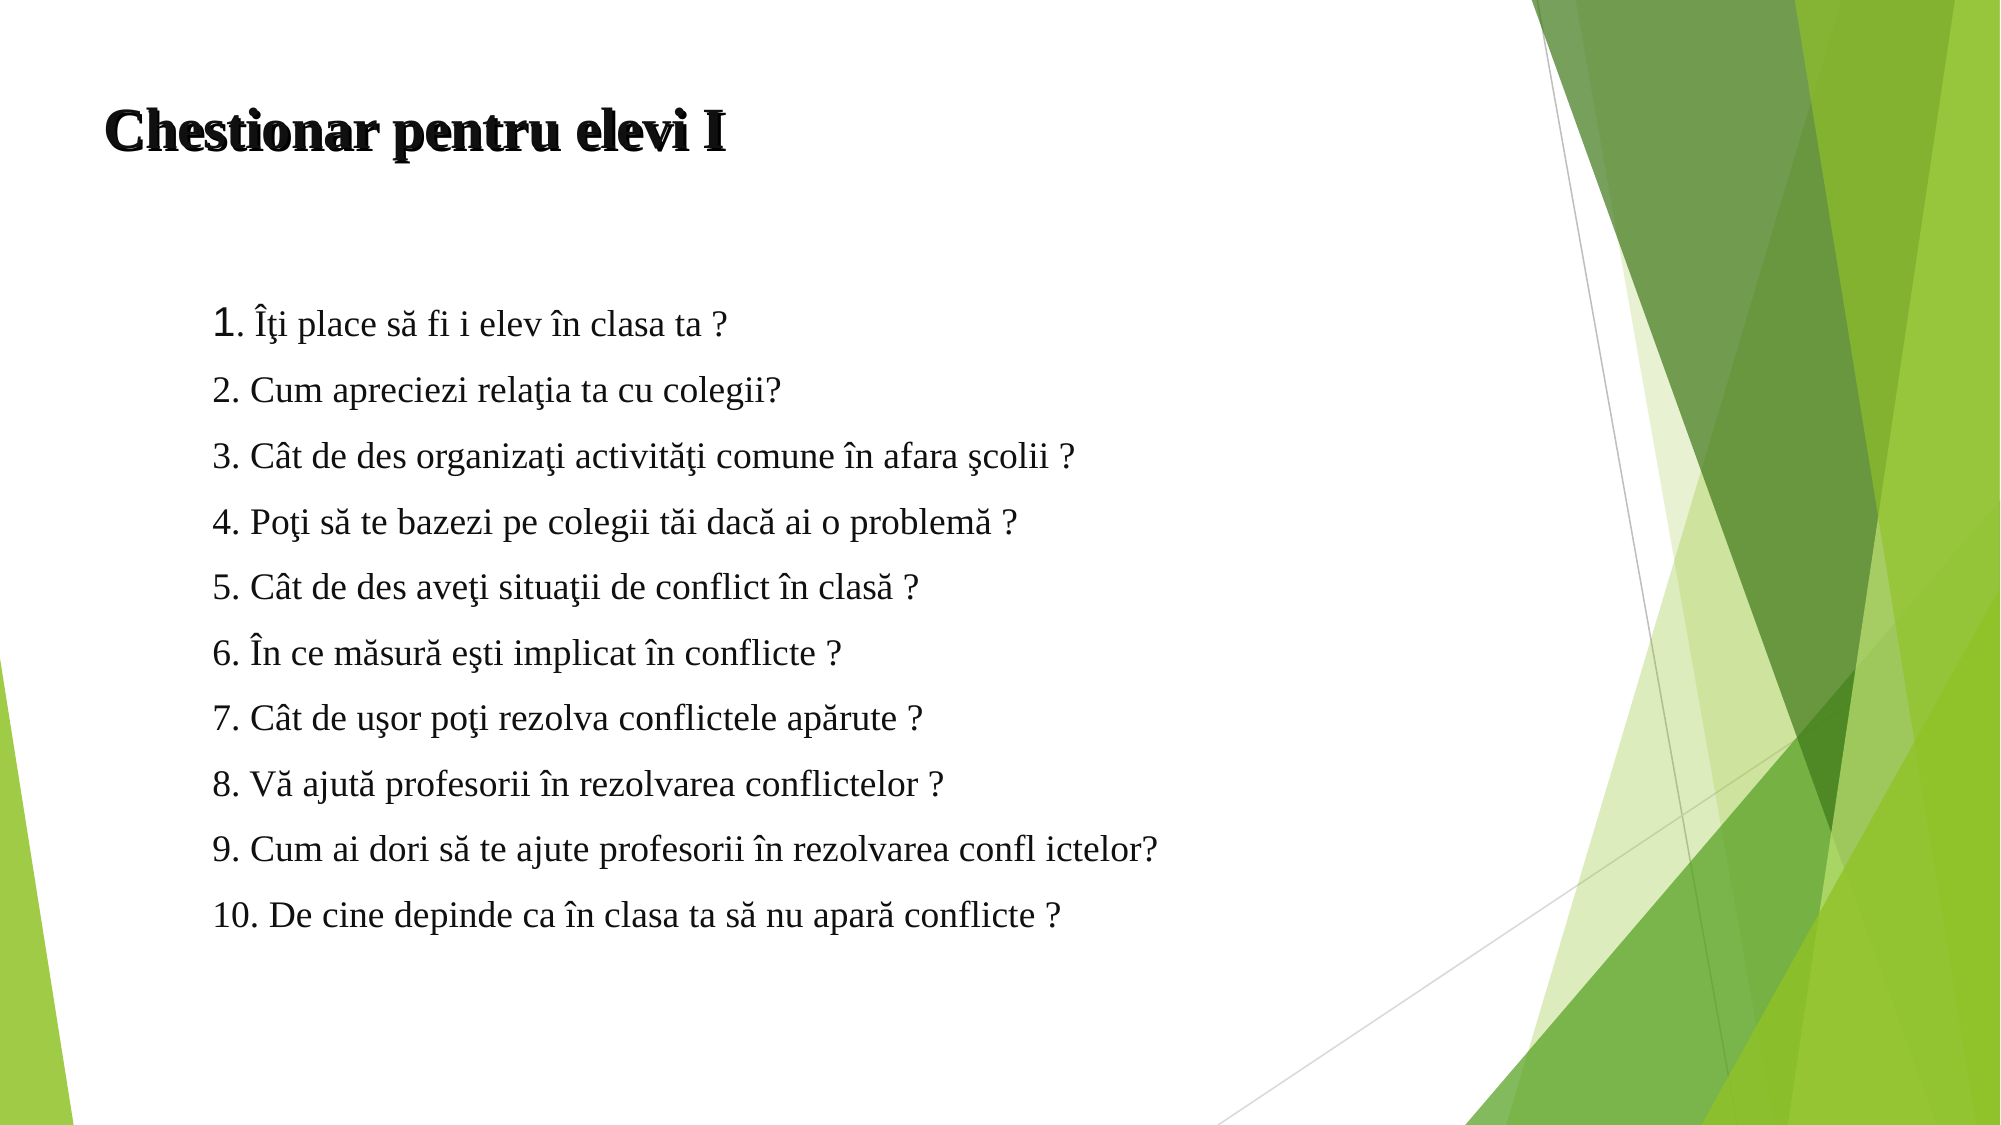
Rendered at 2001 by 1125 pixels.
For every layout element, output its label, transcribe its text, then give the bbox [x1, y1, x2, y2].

text_box 1. Îţi place să fi i elev în clasa ta ? 2. Cum apreciezi relaţia ta cu colegii? 3. Cât de des organizaţi activităţi comune în afara şcolii ? 4. Poţi să te bazezi pe colegii tăi dacă ai o problemă ? 5. Cât de des aveţi situaţii de conflict în clasă ? 6. În ce măsură eşti implicat în conflicte ? 7. Cât de uşor poţi rezolva conflictele apărute ? 8. Vă ajută profesorii în rezolvarea conflictelor ? 9. Cum ai dori să te ajute profesorii în rezolvarea confl ictelor? 10. De cine depinde ca în clasa ta să nu apară conflicte ? [197, 285, 1547, 946]
text_box Chestionar pentru elevi I [88, 82, 1001, 169]
